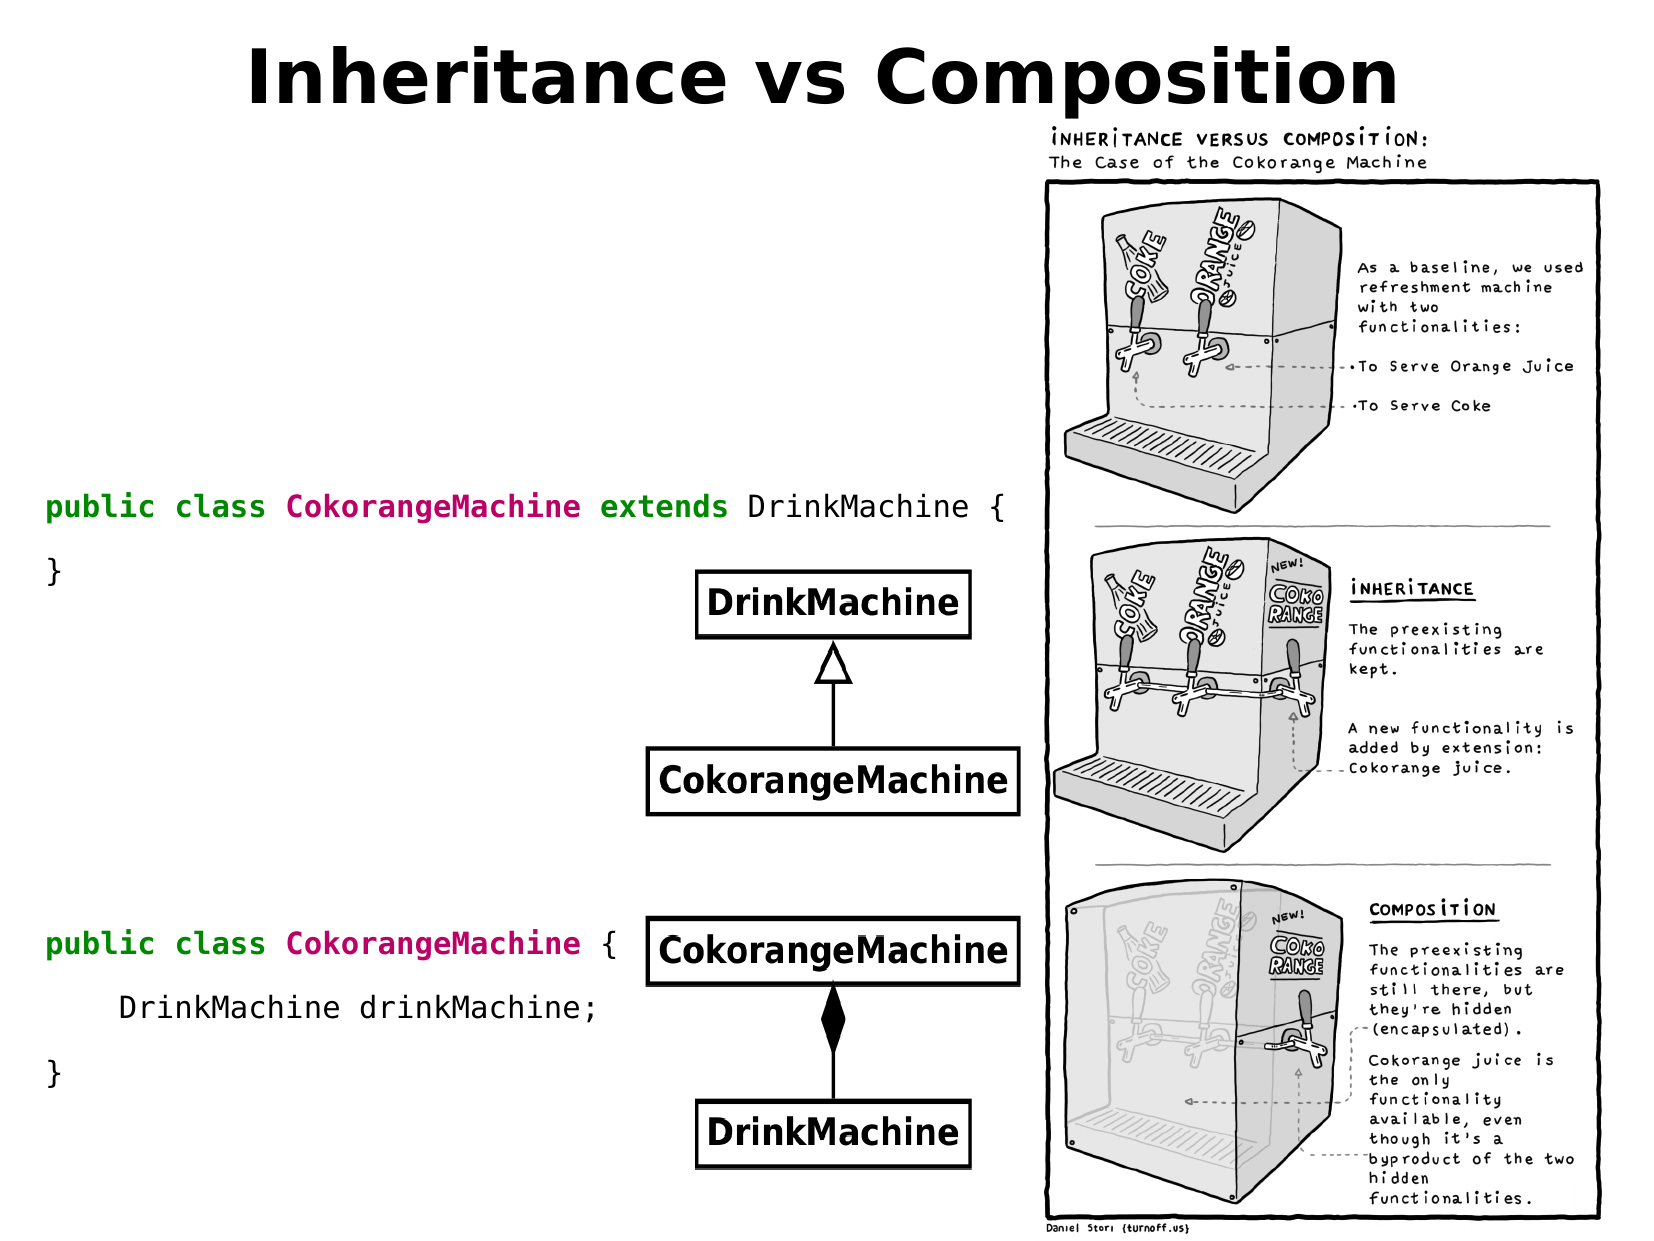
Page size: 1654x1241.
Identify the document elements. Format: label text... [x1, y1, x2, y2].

picture [645, 1141, 1021, 1171]
picture [1035, 119, 1610, 1241]
title Inheritance vs Composition [135, 20, 1513, 136]
list public class CokorangeMachine extends DrinkMachine { } public class CokorangeMachine { DrinkMachine drinkMachine; } [45, 480, 1021, 1141]
